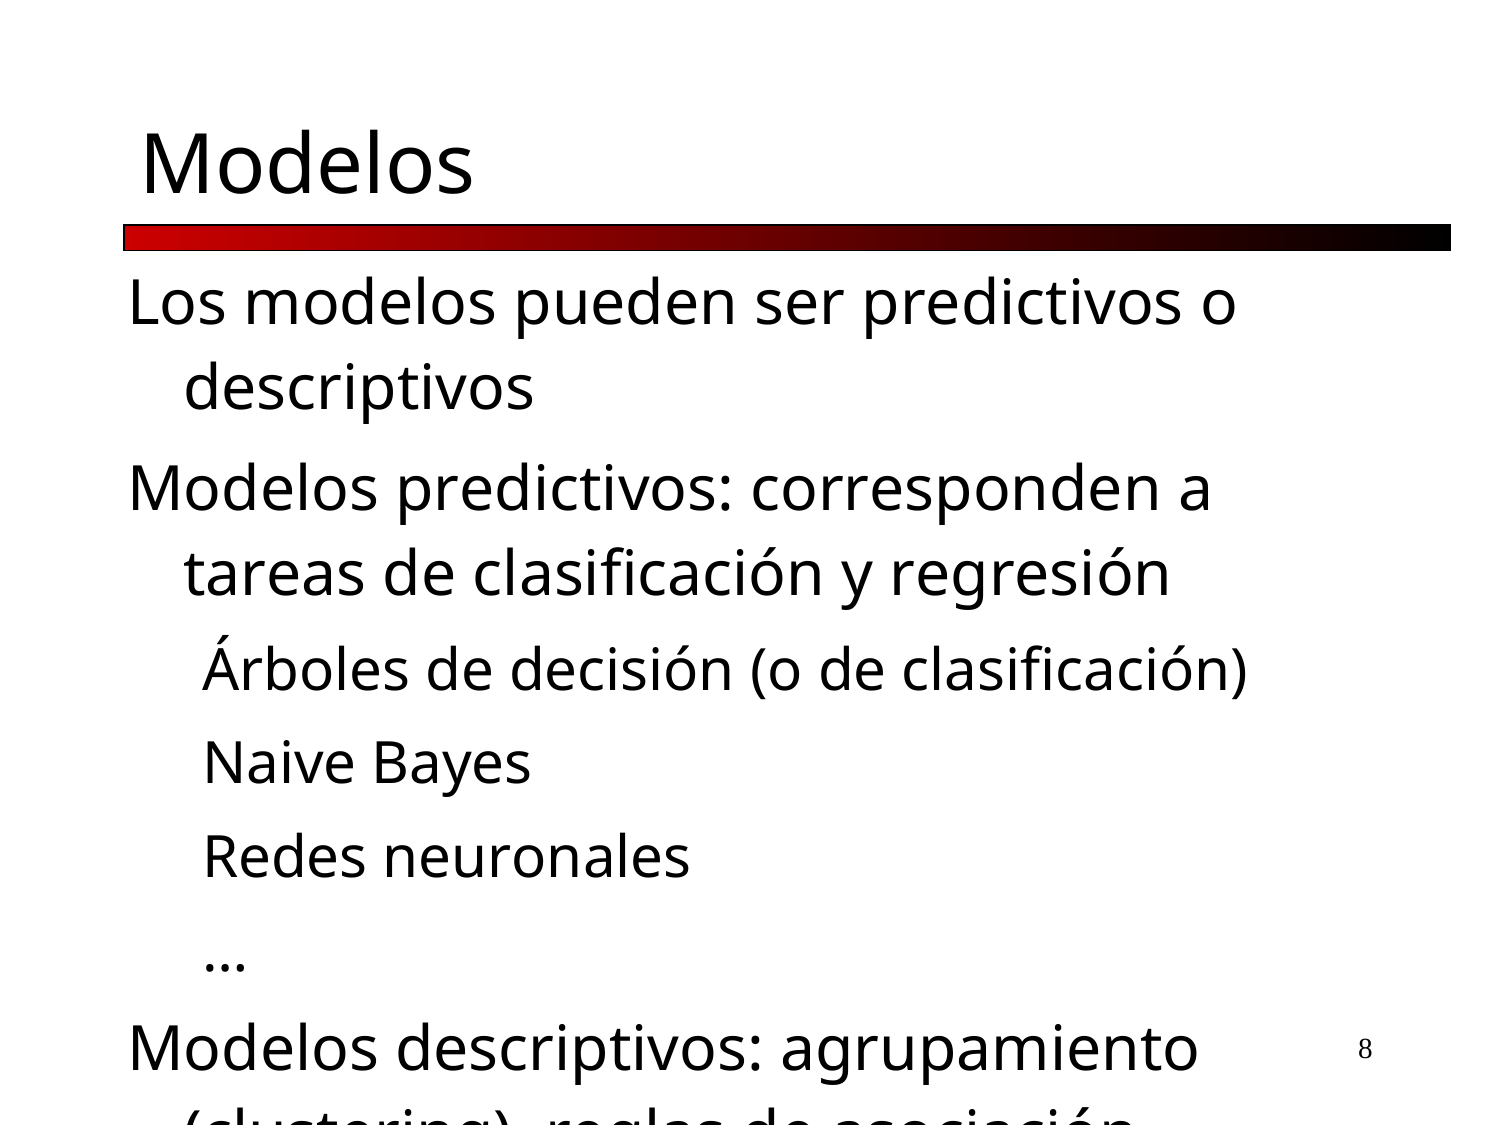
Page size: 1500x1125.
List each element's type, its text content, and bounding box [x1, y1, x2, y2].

list Los modelos pueden ser predictivos o descriptivos Modelos predictivos: corresponden a tareas de clasificación y regresión Árboles de decisión (o de clasificación) Naive Bayes Redes neuronales … Modelos descriptivos: agrupamiento (clustering), reglas de asociación, ... [112, 250, 1388, 1125]
title Modelos [125, 62, 1401, 226]
